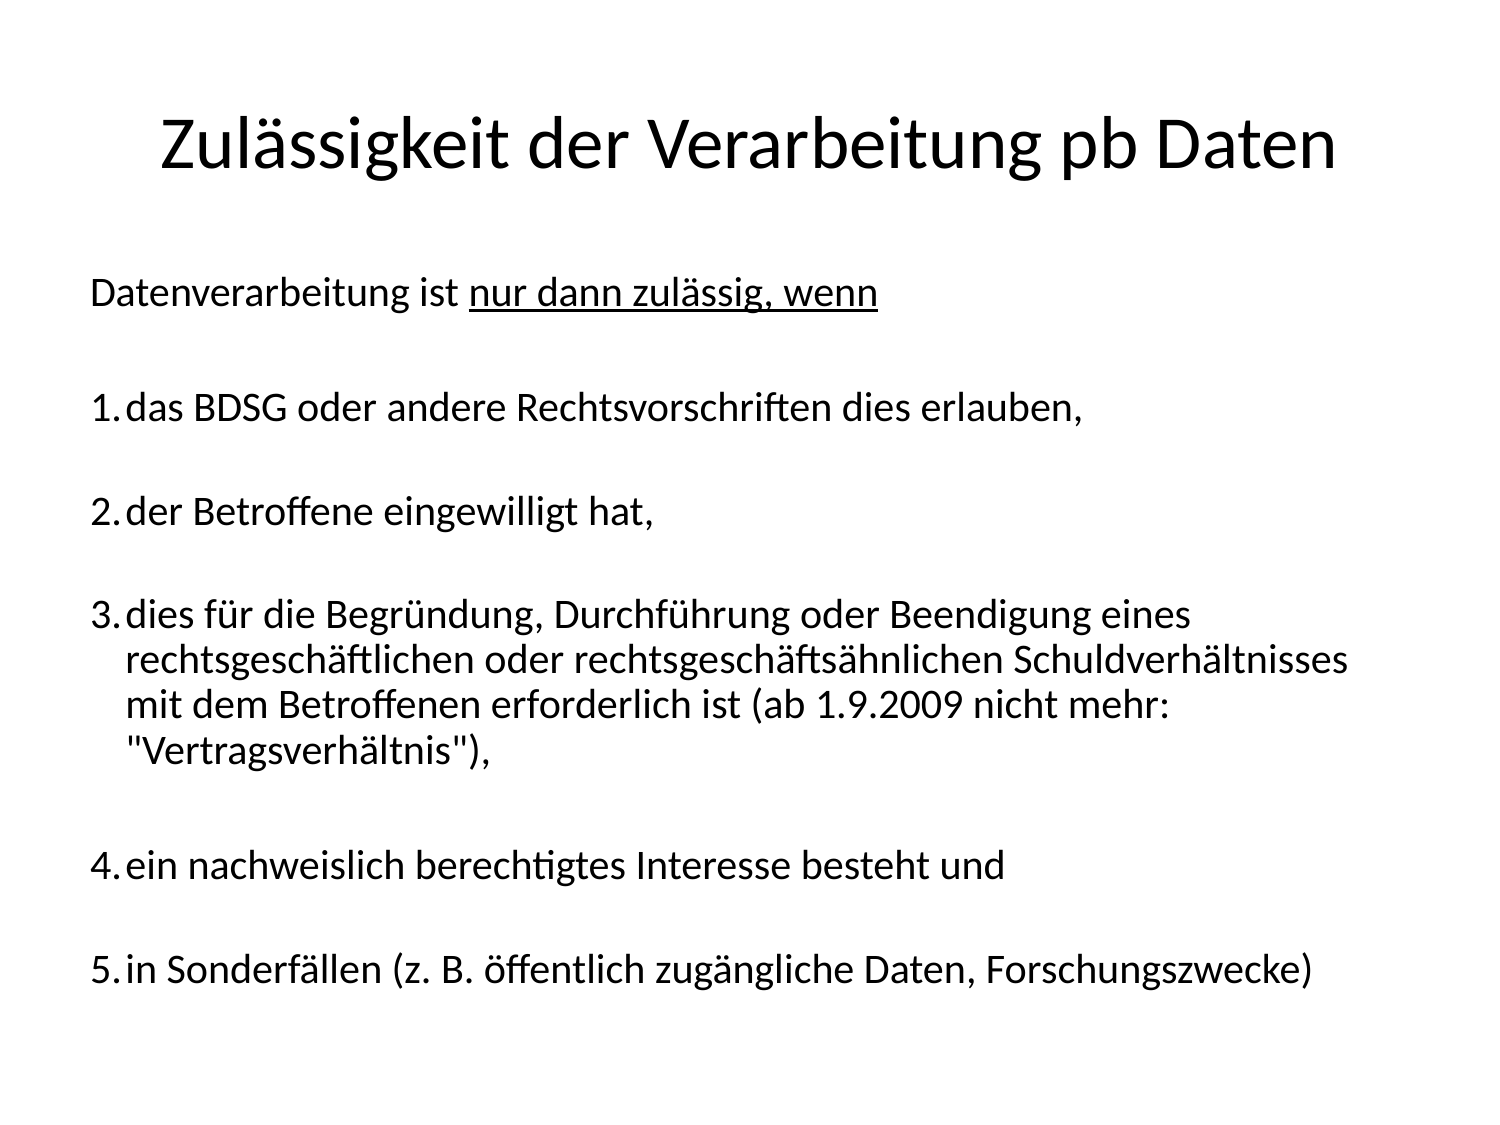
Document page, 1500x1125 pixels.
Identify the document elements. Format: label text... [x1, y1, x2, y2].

title Zulässigkeit der Verarbeitung pb Daten [75, 45, 1425, 233]
list Datenverarbeitung ist nur dann zulässig, wenn das BDSG oder andere Rechtsvorschriften dies erlauben, der Betroffene eingewilligt hat, dies für die Begründung, Durchführung oder Beendigung eines rechtsgeschäftlichen oder rechtsgeschäftsähnlichen Schuldverhältnisses mit dem Betroffenen erforderlich ist (ab 1.9.2009 nicht mehr: "Vertragsverhältnis"), ein nachweislich berechtigtes Interesse besteht und in Sonderfällen (z. B. öffentlich zugängliche Daten, Forschungszwecke) [75, 262, 1425, 1005]
